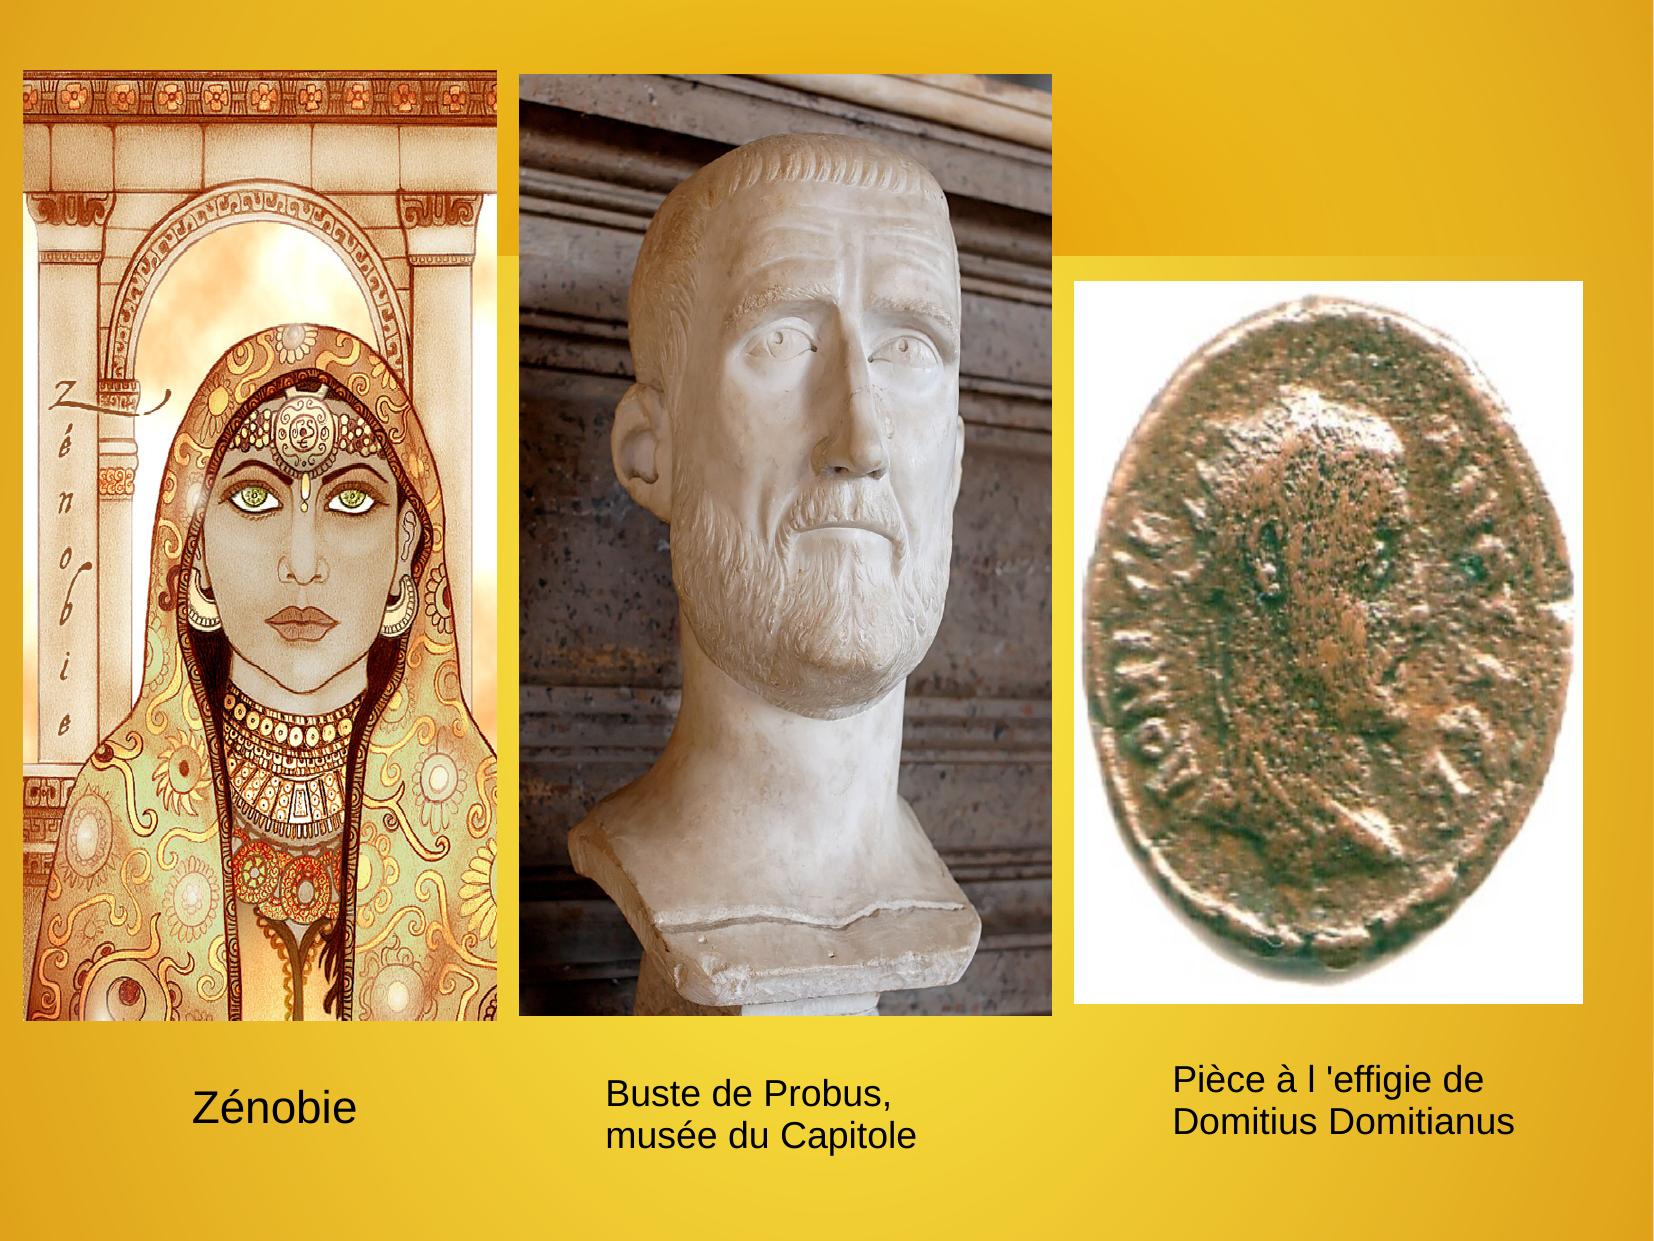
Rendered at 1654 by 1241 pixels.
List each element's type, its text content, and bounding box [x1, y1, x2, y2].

text_box Zénobie [177, 1074, 378, 1141]
text_box Pièce à l 'effigie de Domitius Domitianus [1157, 1051, 1536, 1150]
picture [1074, 281, 1583, 1004]
picture [23, 70, 497, 1021]
text_box Buste de Probus, musée du Capitole [590, 1065, 947, 1164]
picture [519, 74, 1052, 1016]
